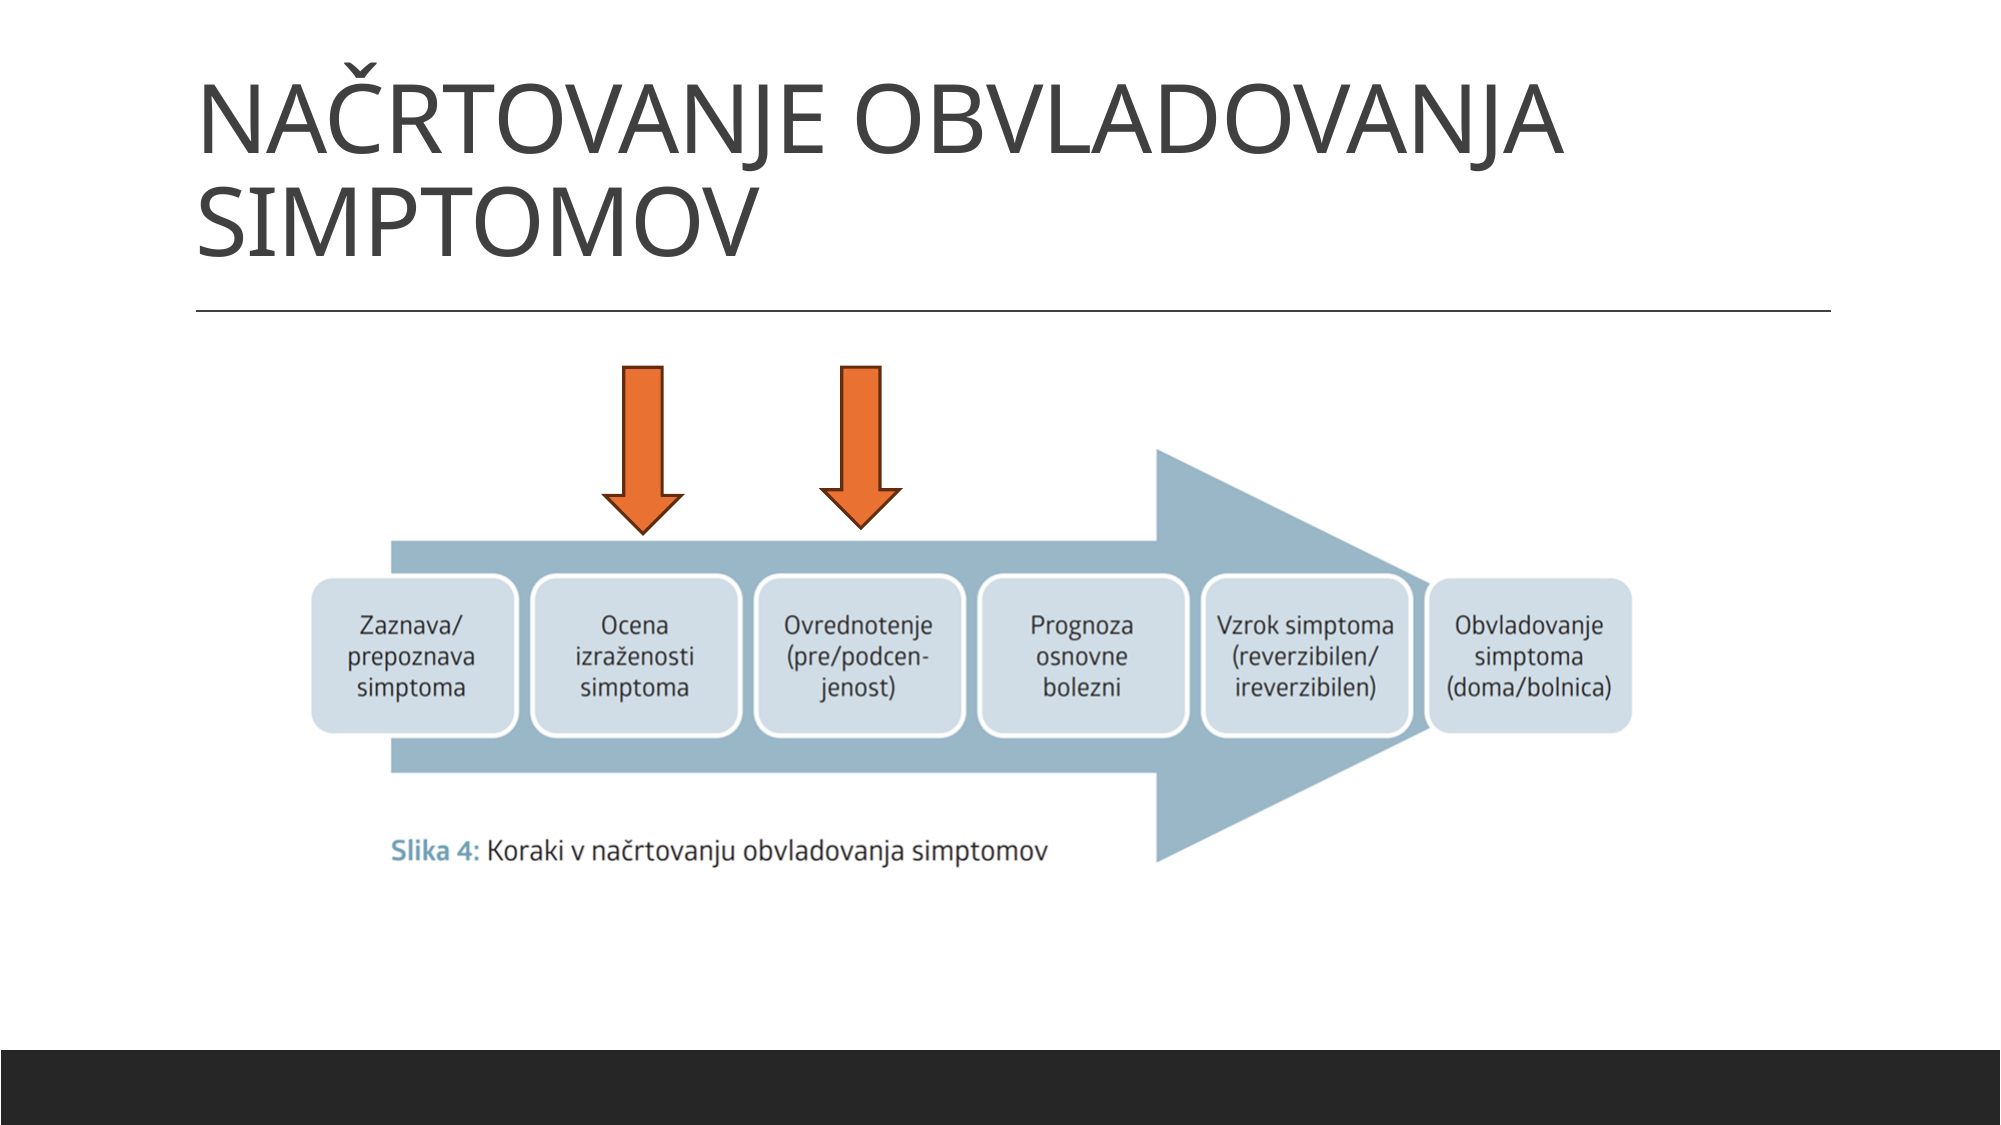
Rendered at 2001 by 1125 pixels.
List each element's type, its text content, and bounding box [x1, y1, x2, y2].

text_box [822, 367, 900, 529]
picture [179, 428, 1808, 953]
text_box [604, 367, 682, 534]
title NAČRTOVANJE OBVLADOVANJA SIMPTOMOV [180, 47, 1831, 286]
